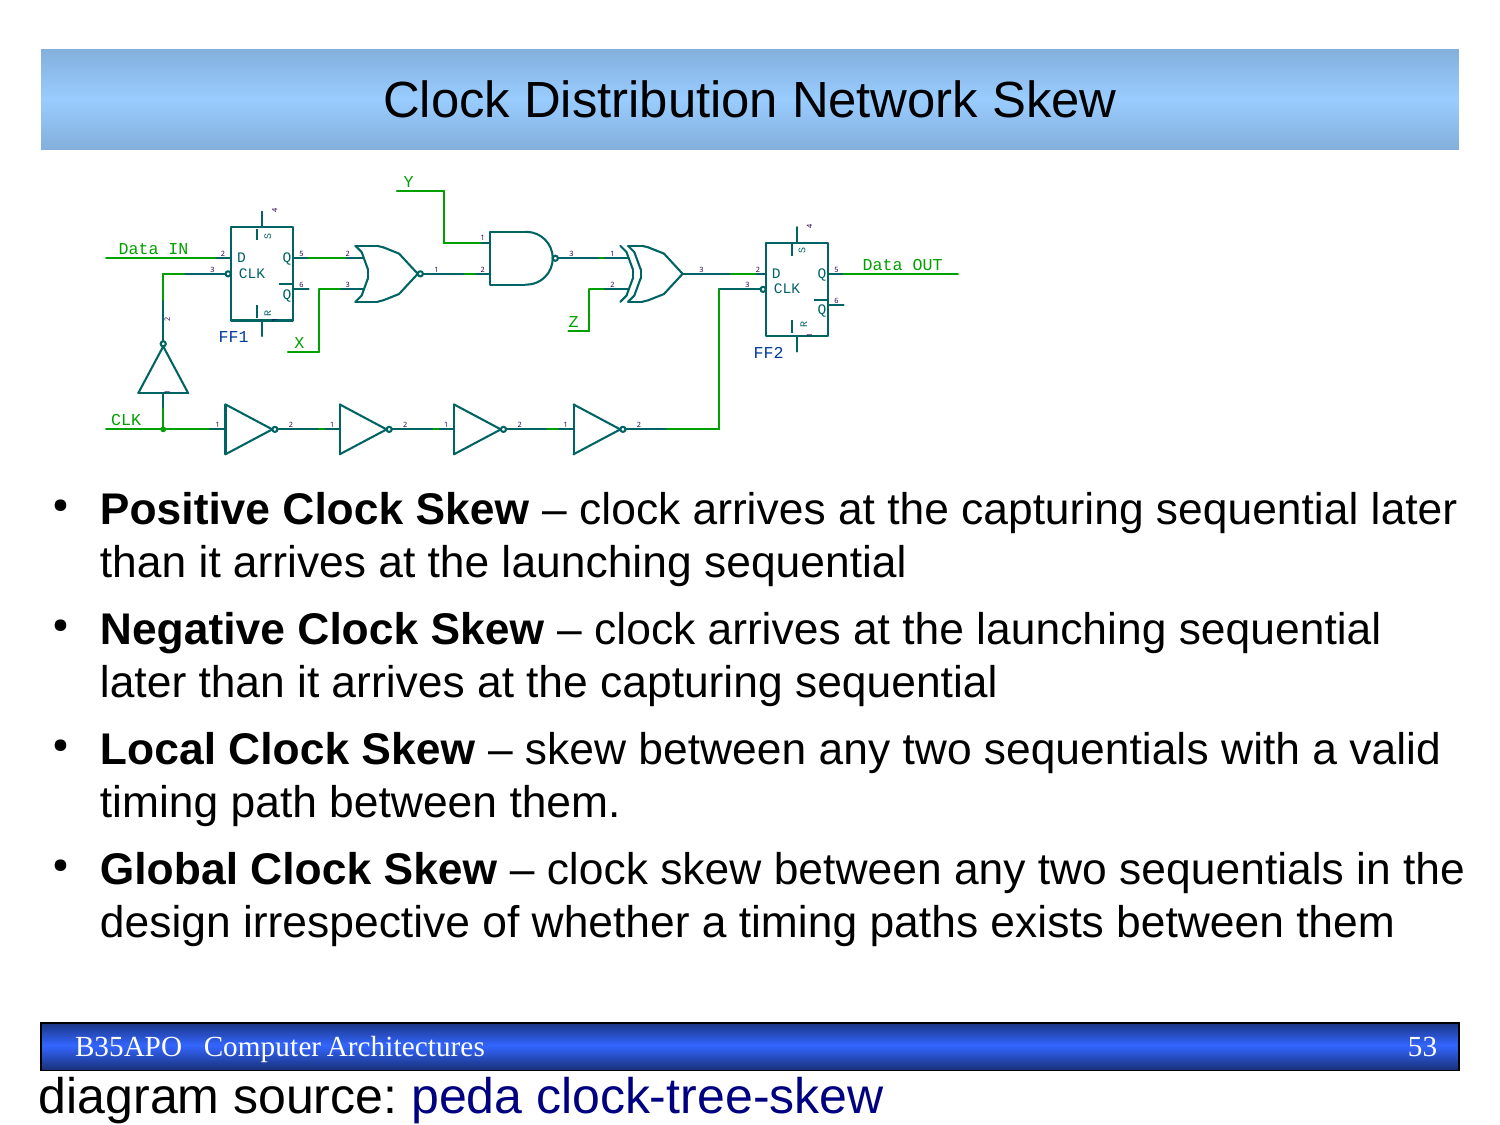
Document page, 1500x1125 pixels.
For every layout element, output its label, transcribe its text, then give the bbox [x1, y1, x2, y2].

text_box 1 [329, 420, 335, 428]
text_box 3 [210, 264, 215, 276]
text_box 2 [517, 420, 522, 431]
text_box Q [817, 301, 827, 319]
text_box 2 [755, 264, 760, 273]
text_box 3 [699, 264, 704, 276]
text_box 2 [610, 280, 615, 288]
text_box X [294, 331, 305, 352]
text_box 3 [745, 280, 750, 291]
text_box 1 [269, 317, 281, 323]
text_box 2 [288, 420, 294, 431]
text_box 2 [162, 317, 173, 322]
text_box FF2 [753, 341, 784, 362]
text_box S [260, 233, 273, 240]
text_box 1 [610, 249, 615, 257]
text_box D [771, 263, 781, 281]
text_box 1 [480, 233, 485, 242]
text_box 2 [480, 264, 485, 273]
text_box 6 [299, 280, 304, 288]
text_box R [260, 310, 273, 317]
text_box 5 [834, 264, 839, 273]
text_box Data OUT [862, 253, 943, 274]
text_box Q [282, 247, 292, 266]
text_box 2 [345, 249, 350, 257]
text_box CLK [111, 409, 142, 430]
text_box S [795, 247, 808, 254]
text_box 2 [220, 249, 226, 257]
text_box FF1 [218, 326, 249, 347]
text_box 2 [636, 420, 642, 431]
text_box 2 [403, 420, 408, 431]
text_box 4 [804, 224, 816, 229]
text_box 6 [834, 295, 839, 304]
list Positive Clock Skew – clock arrives at the capturing sequential later than it arrives at the launching sequential Negative Clock Skew – clock arrives at the launching sequential later than it arrives at the capturing sequential Local Clock Skew – skew between any two sequentials with a valid timing path between them. Global Clock Skew – clock skew between any two sequentials in the design irrespective of whether a timing paths exists between them [36, 479, 1472, 1006]
text_box diagram source: peda clock-tree-skew [9, 1056, 914, 1125]
text_box Q [817, 263, 827, 281]
text_box 1 [434, 264, 439, 276]
text_box CLK [774, 278, 801, 297]
text_box 1 [162, 390, 173, 395]
text_box 1 [444, 420, 449, 428]
text_box R [797, 321, 810, 328]
text_box Y [403, 170, 414, 191]
text_box Q [282, 285, 292, 303]
text_box 4 [269, 208, 281, 213]
text_box 1 [804, 333, 816, 338]
text_box 3 [569, 249, 574, 260]
text_box CLK [239, 263, 266, 281]
text_box 1 [563, 420, 568, 428]
text_box Z [568, 310, 579, 331]
text_box 1 [215, 420, 220, 428]
text_box 5 [299, 249, 304, 257]
text_box D [236, 247, 246, 266]
text_box Data IN [118, 238, 189, 259]
text_box 3 [345, 280, 350, 288]
title Clock Distribution Network Skew [41, 49, 1459, 150]
